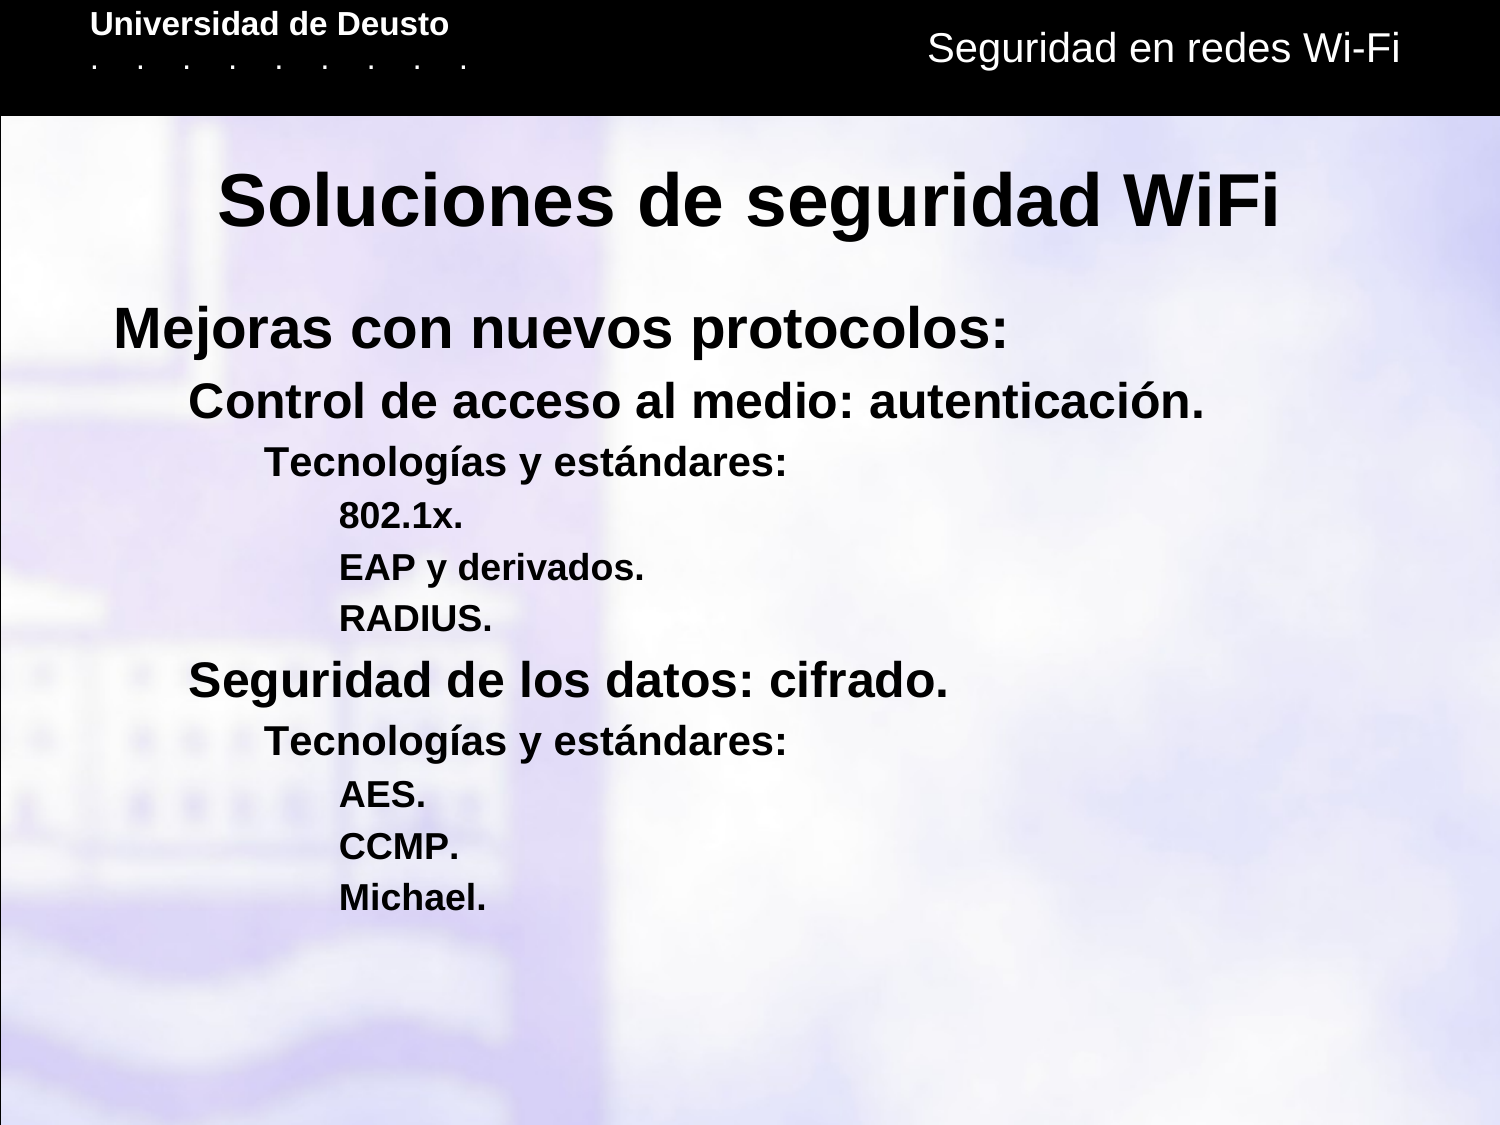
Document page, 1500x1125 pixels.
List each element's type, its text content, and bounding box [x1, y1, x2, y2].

picture [1, 116, 1500, 1125]
list Mejoras con nuevos protocolos: Control de acceso al medio: autenticación. Tecnologías y estándares: 802.1x. EAP y derivados. RADIUS. Seguridad de los datos: cifrado. Tecnologías y estándares: AES. CCMP. Michael. [114, 295, 1390, 983]
title Soluciones de seguridad WiFi [112, 137, 1388, 263]
